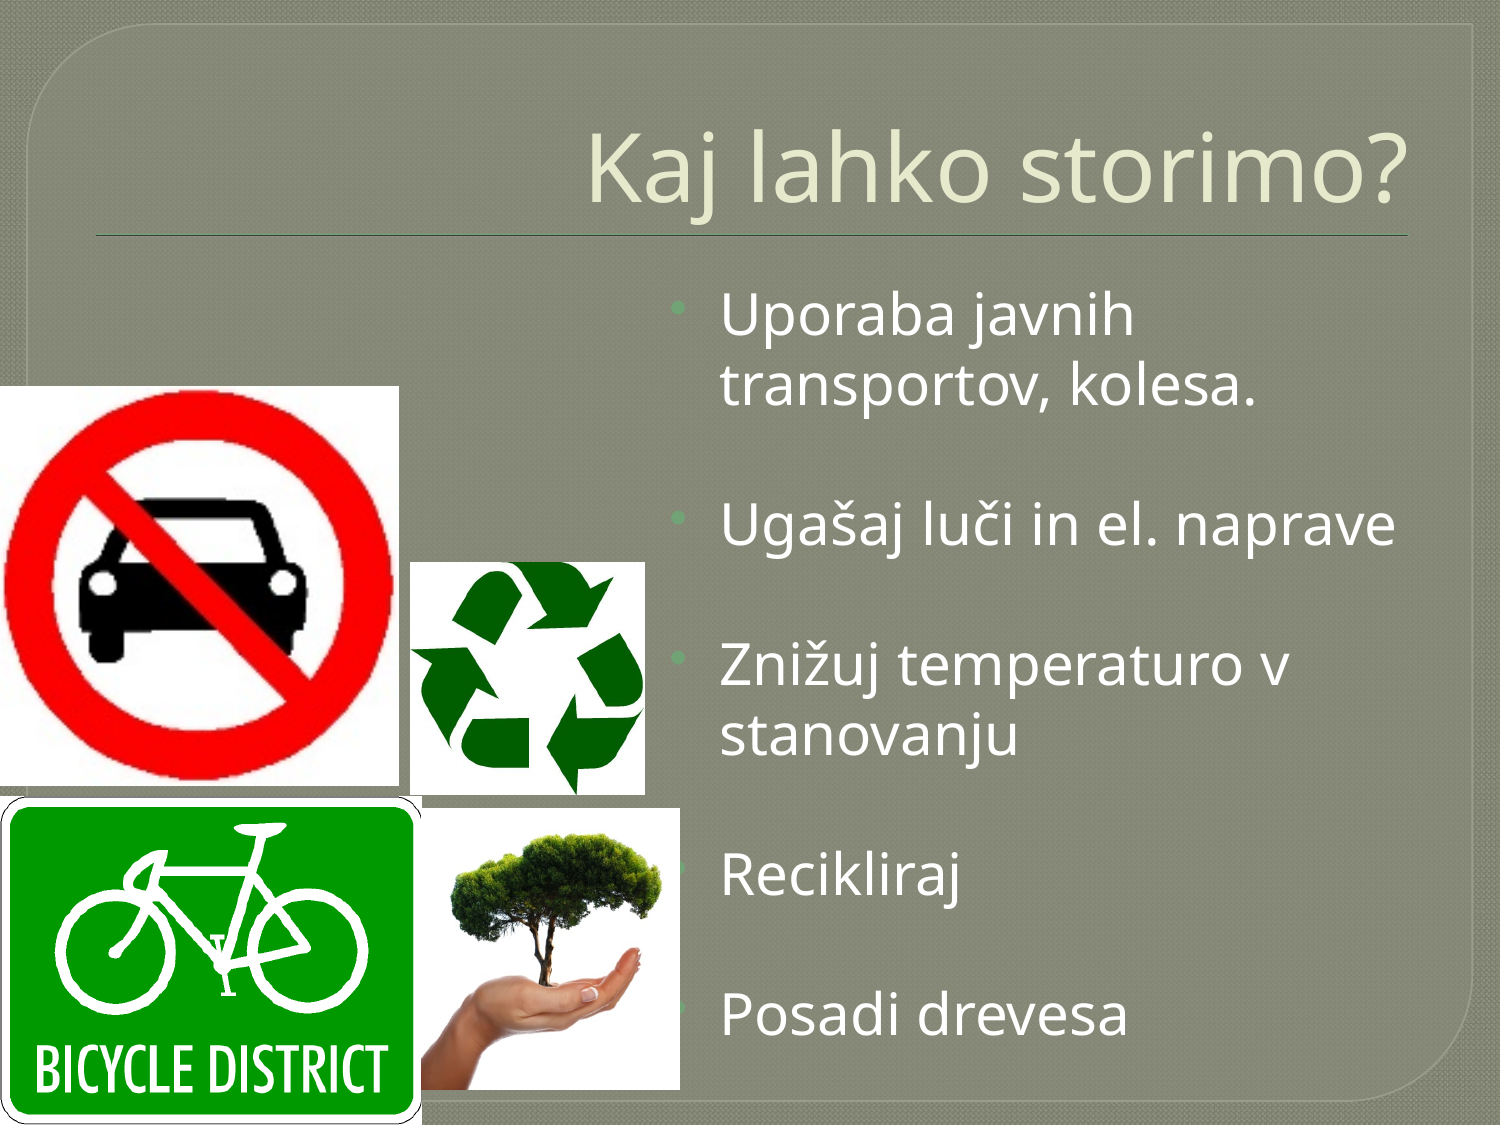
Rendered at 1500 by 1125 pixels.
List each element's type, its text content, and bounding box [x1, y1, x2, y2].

picture [0, 0, 1500, 1125]
picture [410, 562, 645, 795]
title Kaj lahko storimo? [75, 41, 1425, 230]
list Uporaba javnih transportov, kolesa. Ugašaj luči in el. naprave Znižuj temperaturo v stanovanju Recikliraj Posadi drevesa [656, 270, 1500, 1125]
